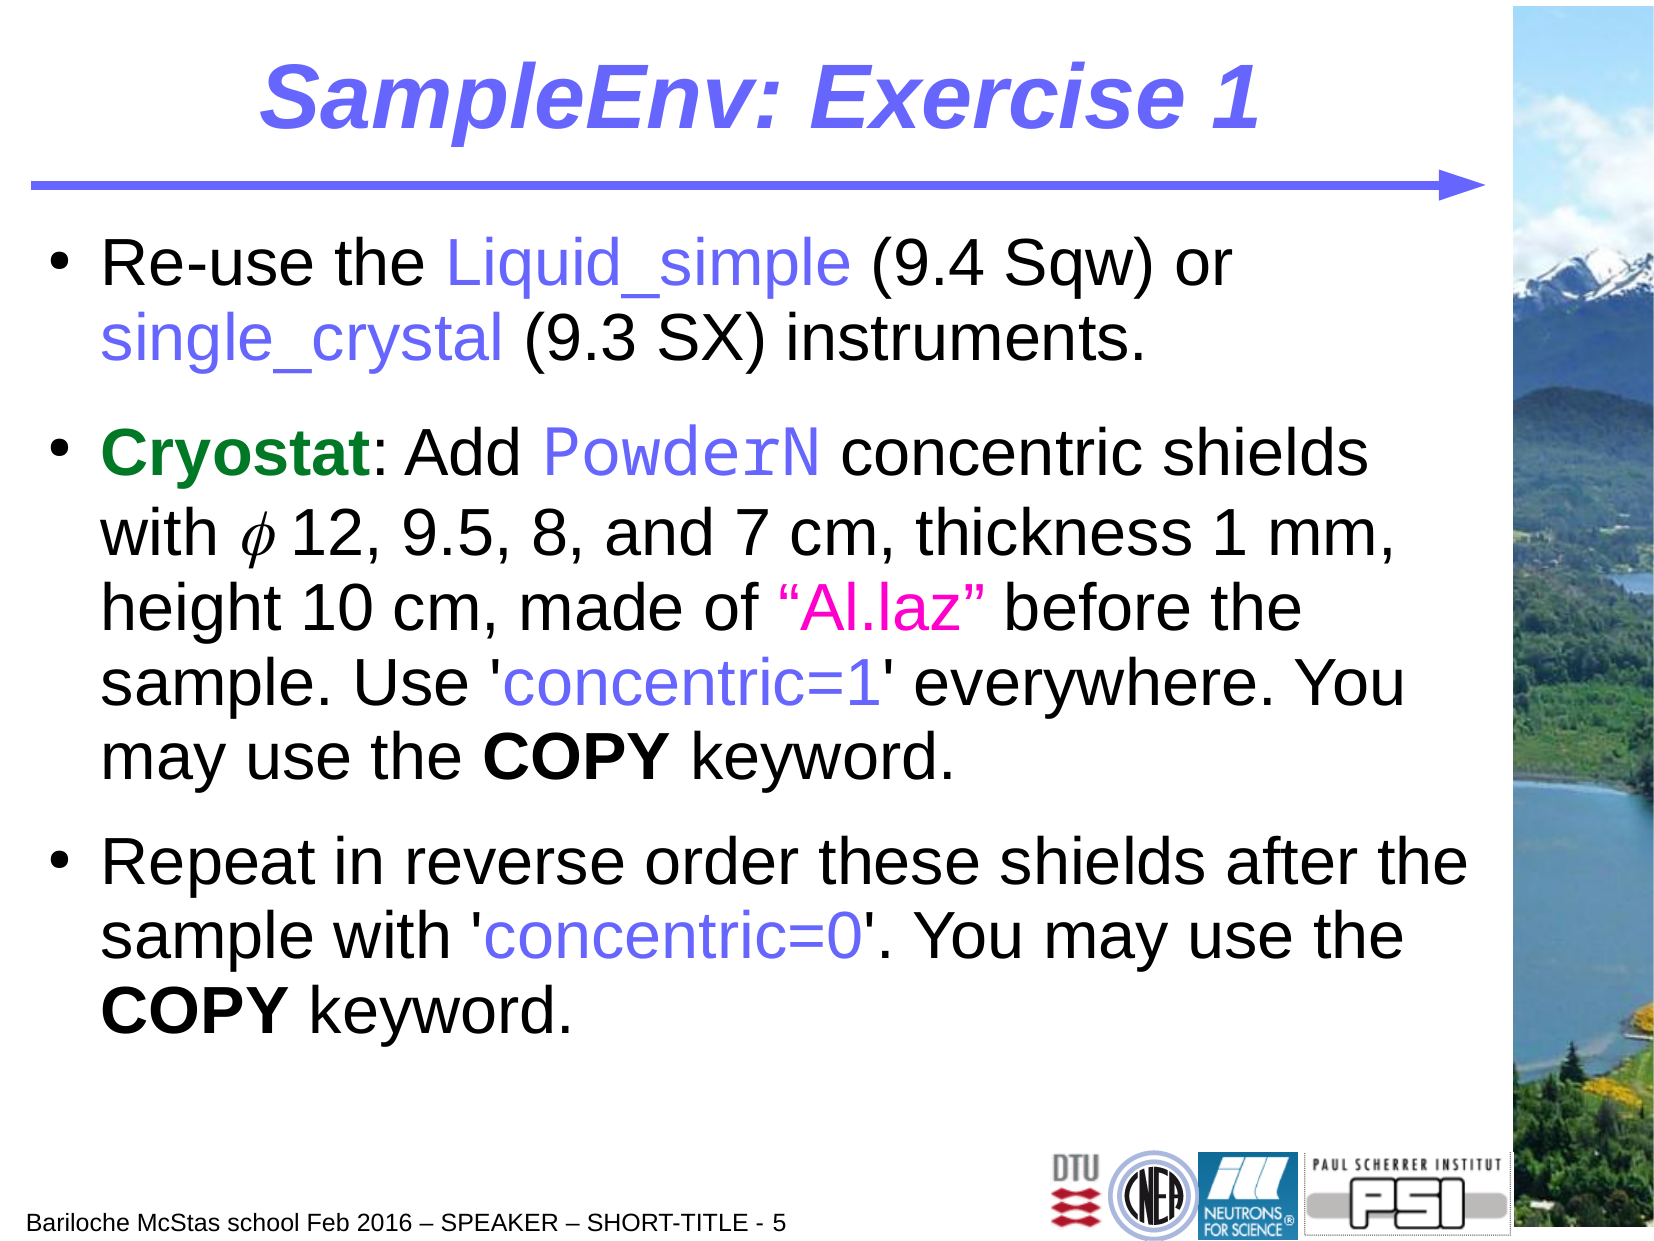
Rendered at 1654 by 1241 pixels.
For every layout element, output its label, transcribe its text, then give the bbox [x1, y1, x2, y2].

picture [1108, 6, 1654, 1241]
list Re-use the Liquid_simple (9.4 Sqw) or single_crystal (9.3 SX) instruments. Cryostat: Add PowderN concentric shields with f 12, 9.5, 8, and 7 cm, thickness 1 mm, height 10 cm, made of “Al.laz” before the sample. Use 'concentric=1' everywhere. You may use the COPY keyword. Repeat in reverse order these shields after the sample with 'concentric=0'. You may use the COPY keyword. [30, 225, 1501, 1141]
title SampleEnv: Exercise 1 [17, 31, 1506, 163]
picture [1050, 1152, 1103, 1230]
